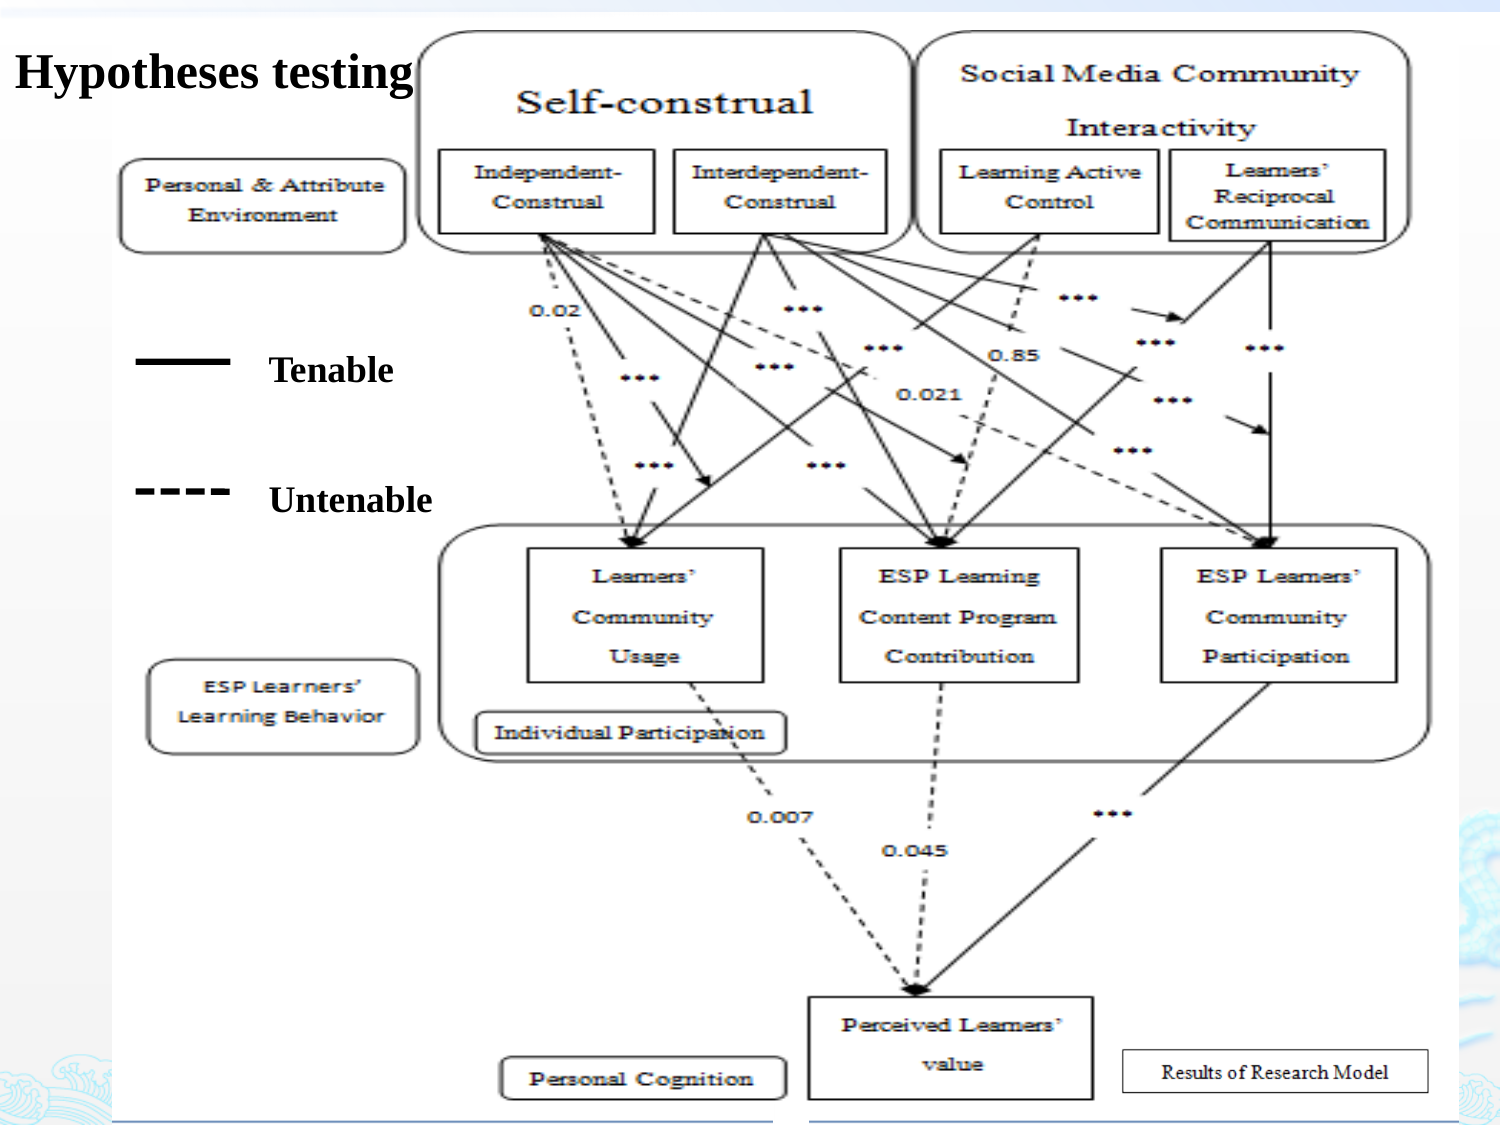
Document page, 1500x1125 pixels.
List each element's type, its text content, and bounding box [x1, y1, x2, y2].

picture [0, 30, 1500, 1125]
text_box Untenable [253, 467, 467, 528]
text_box Hypotheses testing [0, 30, 449, 106]
text_box Tenable [253, 338, 443, 398]
